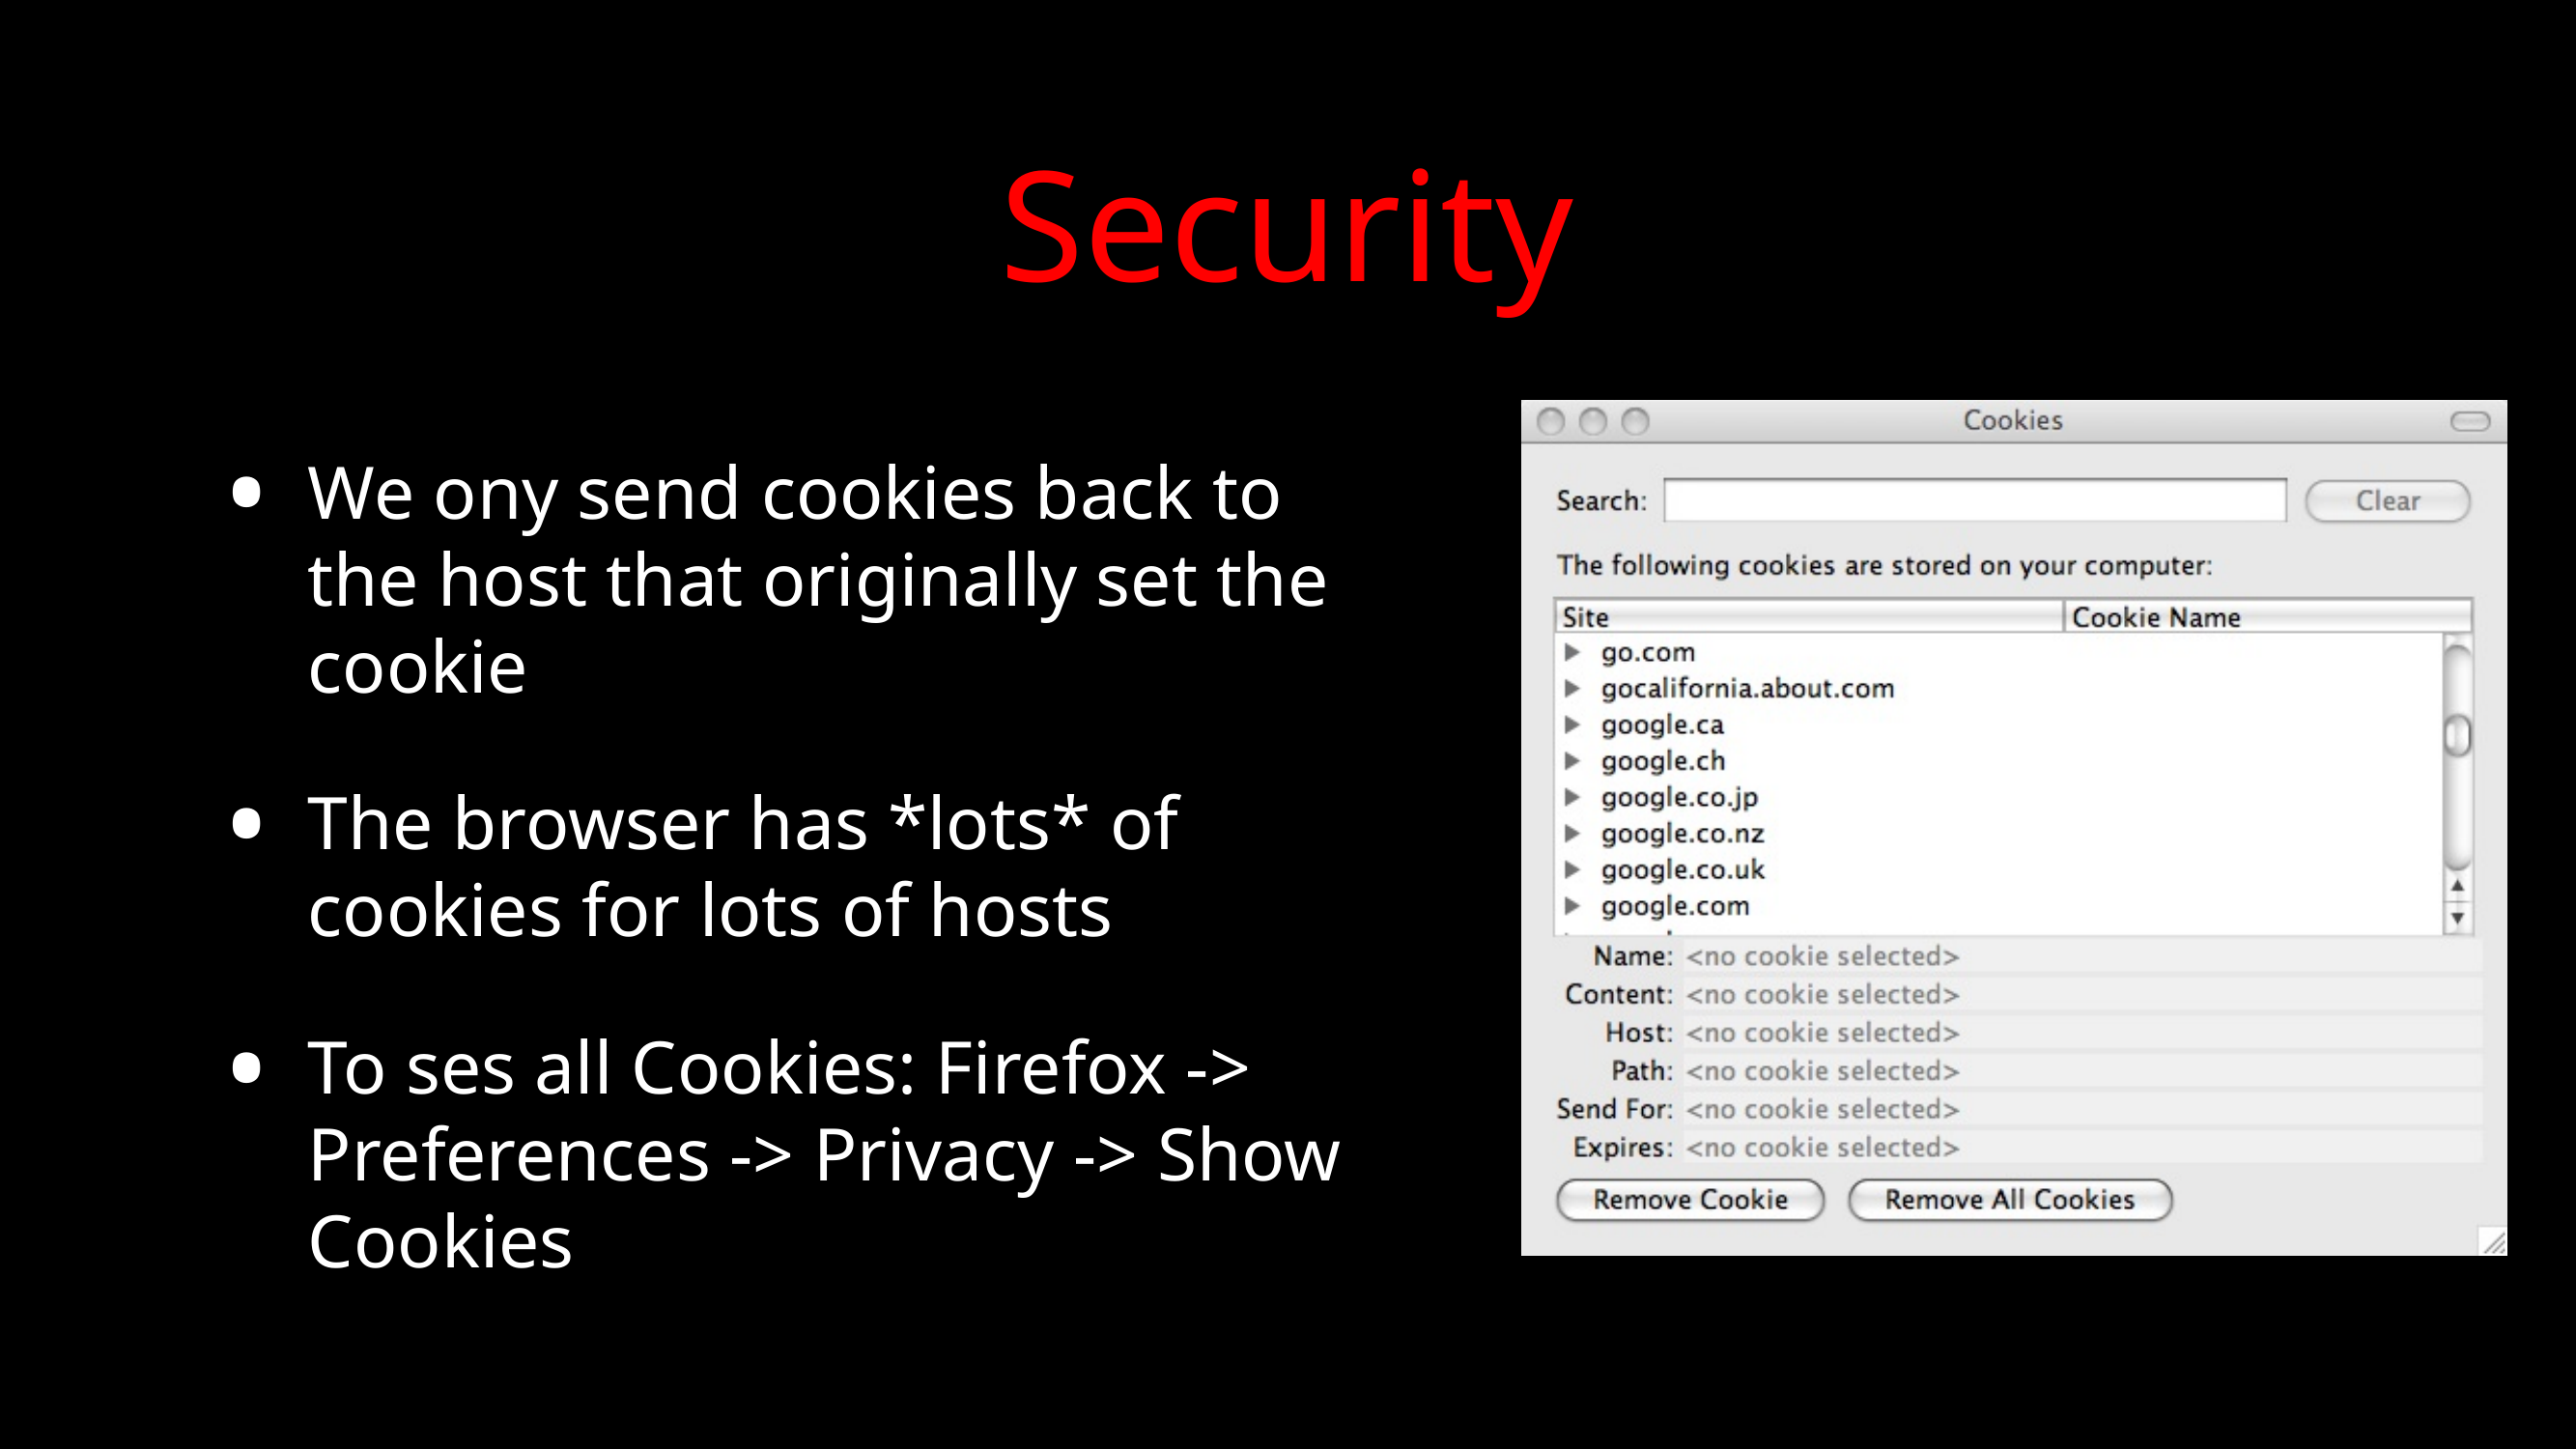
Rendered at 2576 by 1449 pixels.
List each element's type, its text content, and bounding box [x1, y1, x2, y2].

title Security [183, 38, 2392, 403]
list We ony send cookies back to the host that originally set the cookie The browser has *lots* of cookies for lots of hosts To ses all Cookies: Firefox -> Preferences -> Privacy -> Show Cookies [183, 412, 1374, 1317]
picture [1521, 400, 2507, 1256]
